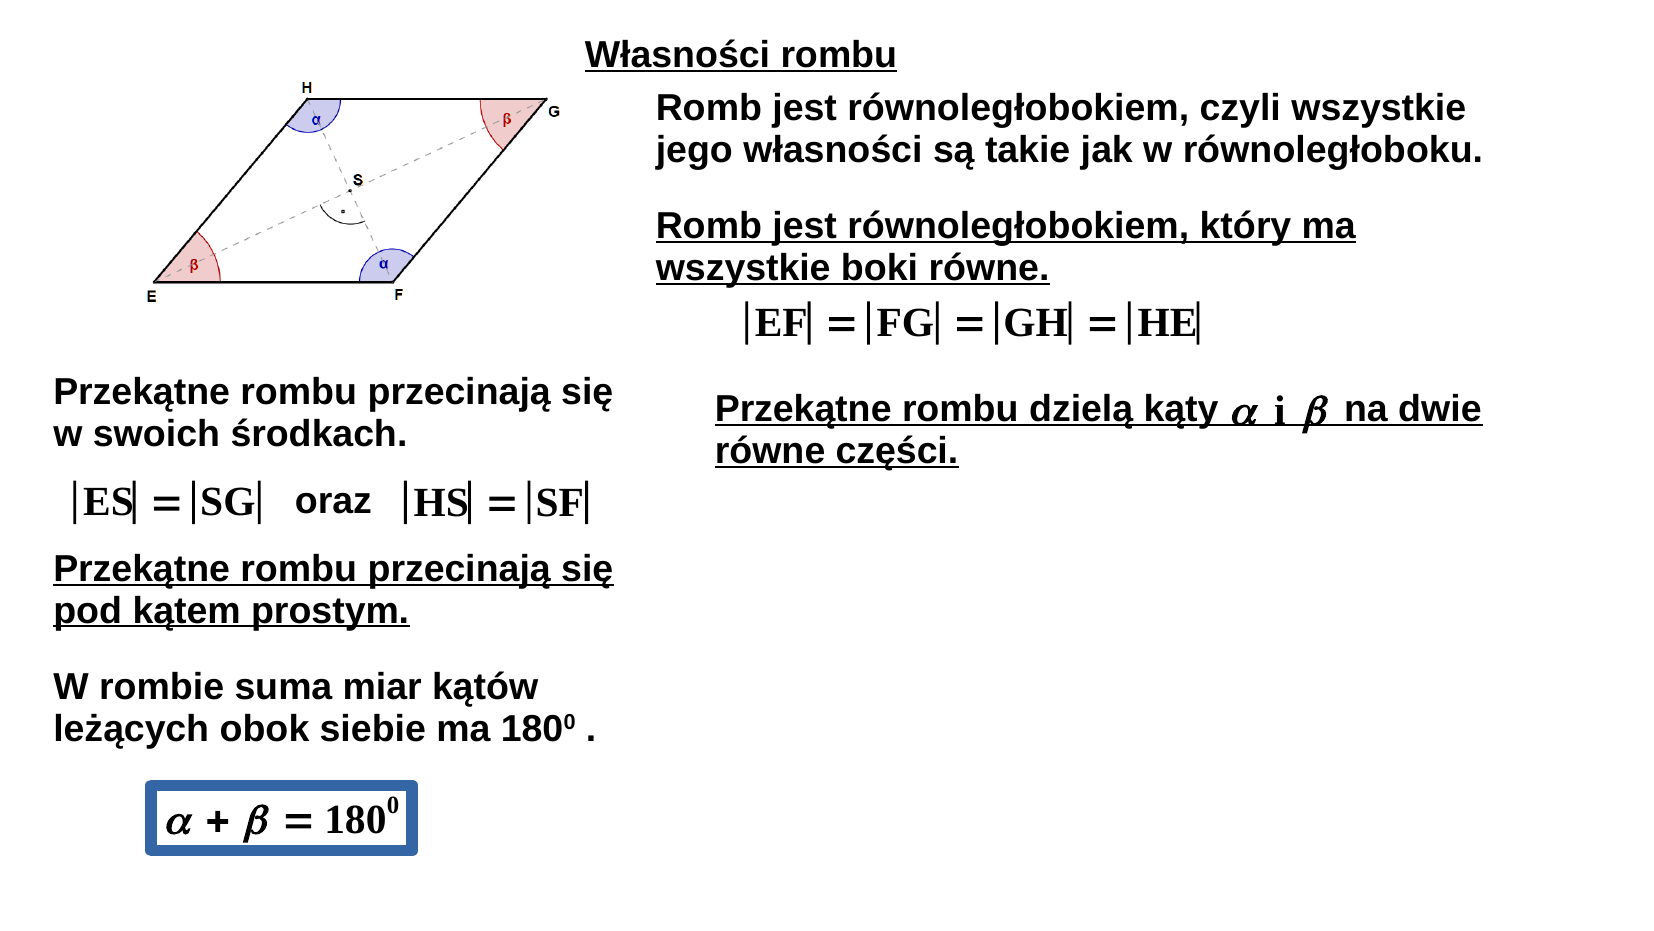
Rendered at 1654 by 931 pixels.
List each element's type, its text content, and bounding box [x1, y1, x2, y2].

text_box Romb jest równoległobokiem, czyli wszystkie jego własności są takie jak w równoległoboku. [640, 79, 1541, 184]
text_box W rombie suma miar kątów leżących obok siebie ma 1800 . [38, 658, 646, 757]
chart [157, 791, 407, 845]
picture [84, 44, 676, 410]
chart [62, 478, 276, 525]
text_box Własności rombu [570, 26, 1118, 85]
text_box Romb jest równoległobokiem, który ma wszystkie boki równe. [640, 197, 1541, 302]
text_box oraz [280, 472, 431, 530]
chart [393, 478, 603, 525]
text_box Przekątne rombu dzielą kąty na dwie równe części. [700, 380, 1602, 480]
text_box Przekątne rombu przecinają się w swoich środkach. [38, 362, 646, 462]
chart [734, 302, 1216, 346]
text_box Przekątne rombu przecinają się pod kątem prostym. [38, 540, 646, 639]
chart [1222, 386, 1338, 435]
